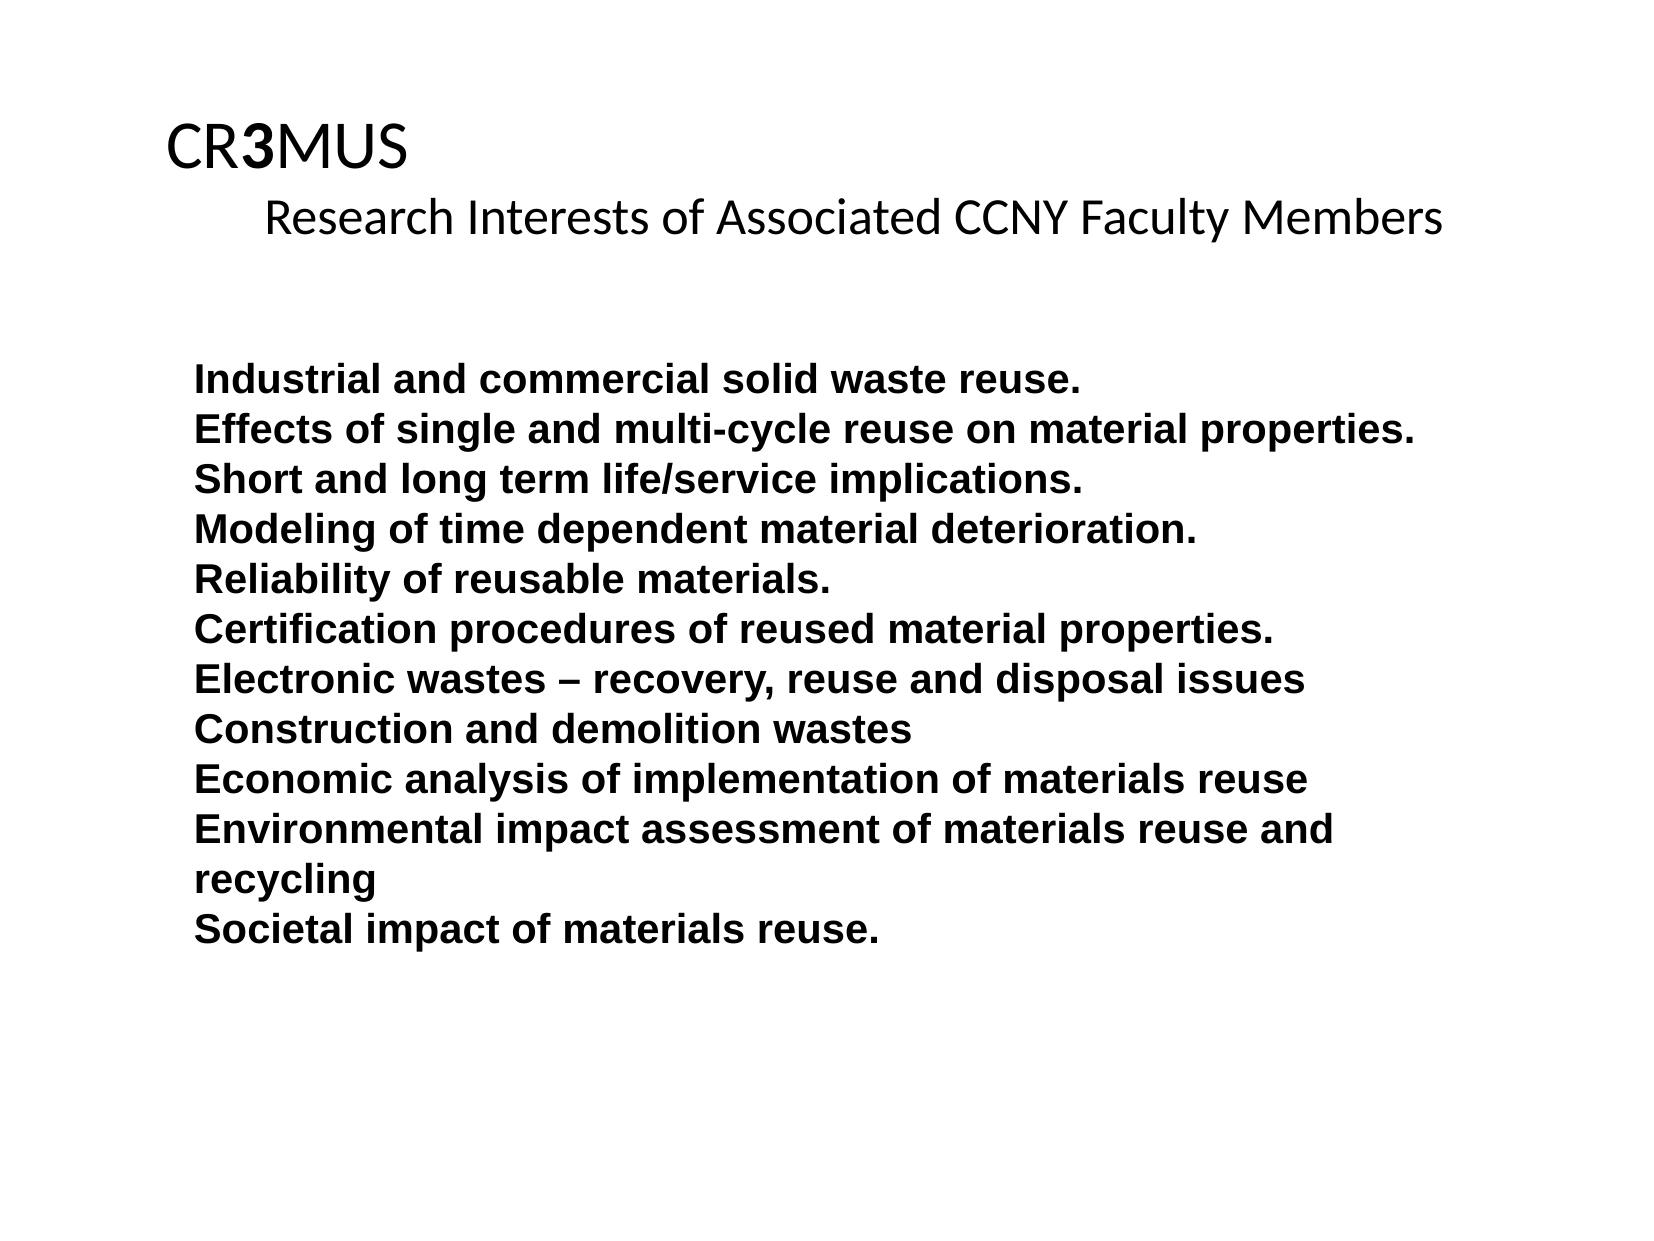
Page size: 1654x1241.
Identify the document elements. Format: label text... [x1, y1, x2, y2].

text_box Industrial and commercial solid waste reuse. Effects of single and multi-cycle reuse on material properties. Short and long term life/service implications. Modeling of time dependent material deterioration. Reliability of reusable materials. Certification procedures of reused material properties. Electronic wastes – recovery, reuse and disposal issues Construction and demolition wastes Economic analysis of implementation of materials reuse Environmental impact assessment of materials reuse and recycling Societal impact of materials reuse. [179, 344, 1502, 1006]
text_box CR3MUS Research Interests of Associated CCNY Faculty Members [151, 68, 1557, 276]
